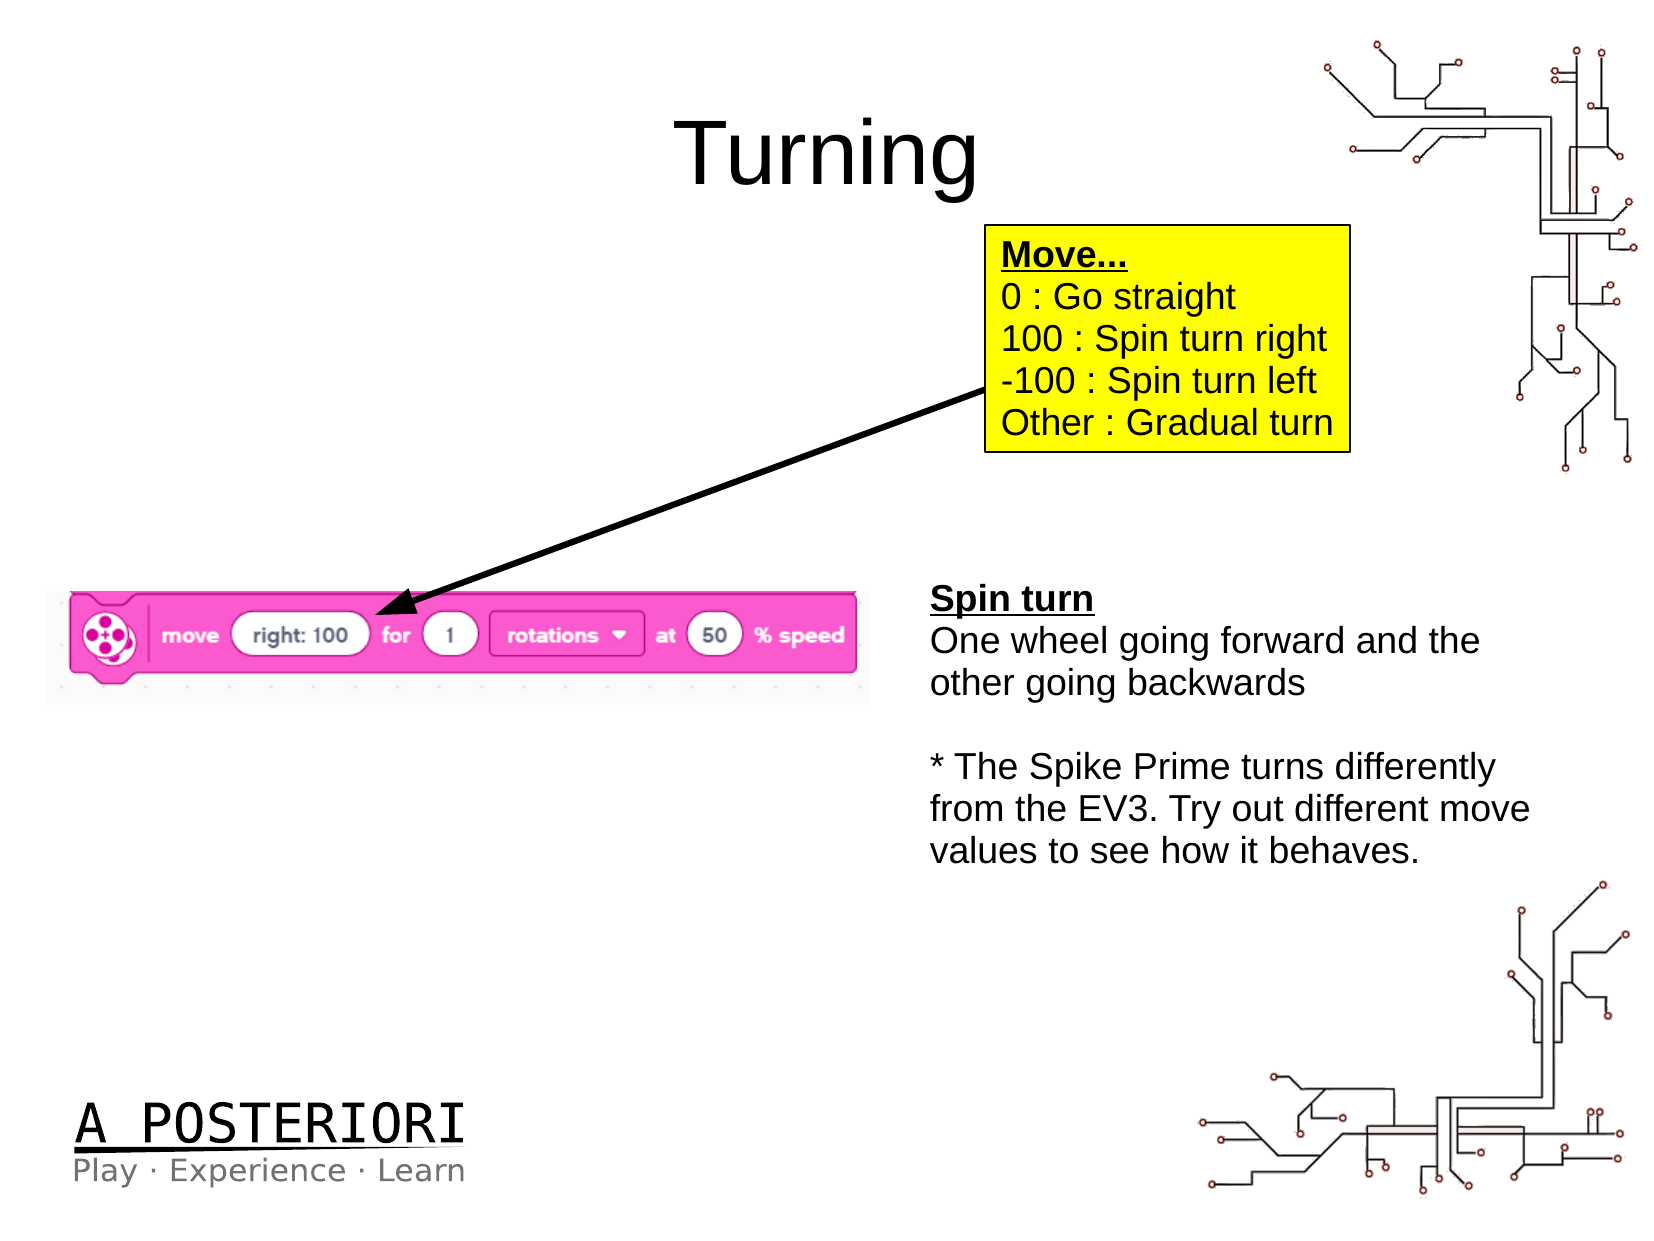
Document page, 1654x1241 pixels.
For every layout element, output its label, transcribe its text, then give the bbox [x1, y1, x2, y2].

text_box Move... 0 : Go straight 100 : Spin turn right -100 : Spin turn left Other : Gradual turn [985, 225, 1351, 452]
text_box Spin turn One wheel going forward and the other going backwards * The Spike Prime turns differently from the EV3. Try out different move values to see how it behaves. [915, 570, 1561, 879]
picture [1177, 863, 1635, 1200]
picture [45, 591, 871, 706]
picture [1305, 35, 1643, 495]
title Turning [82, 49, 1571, 257]
picture [410, 591, 428, 597]
